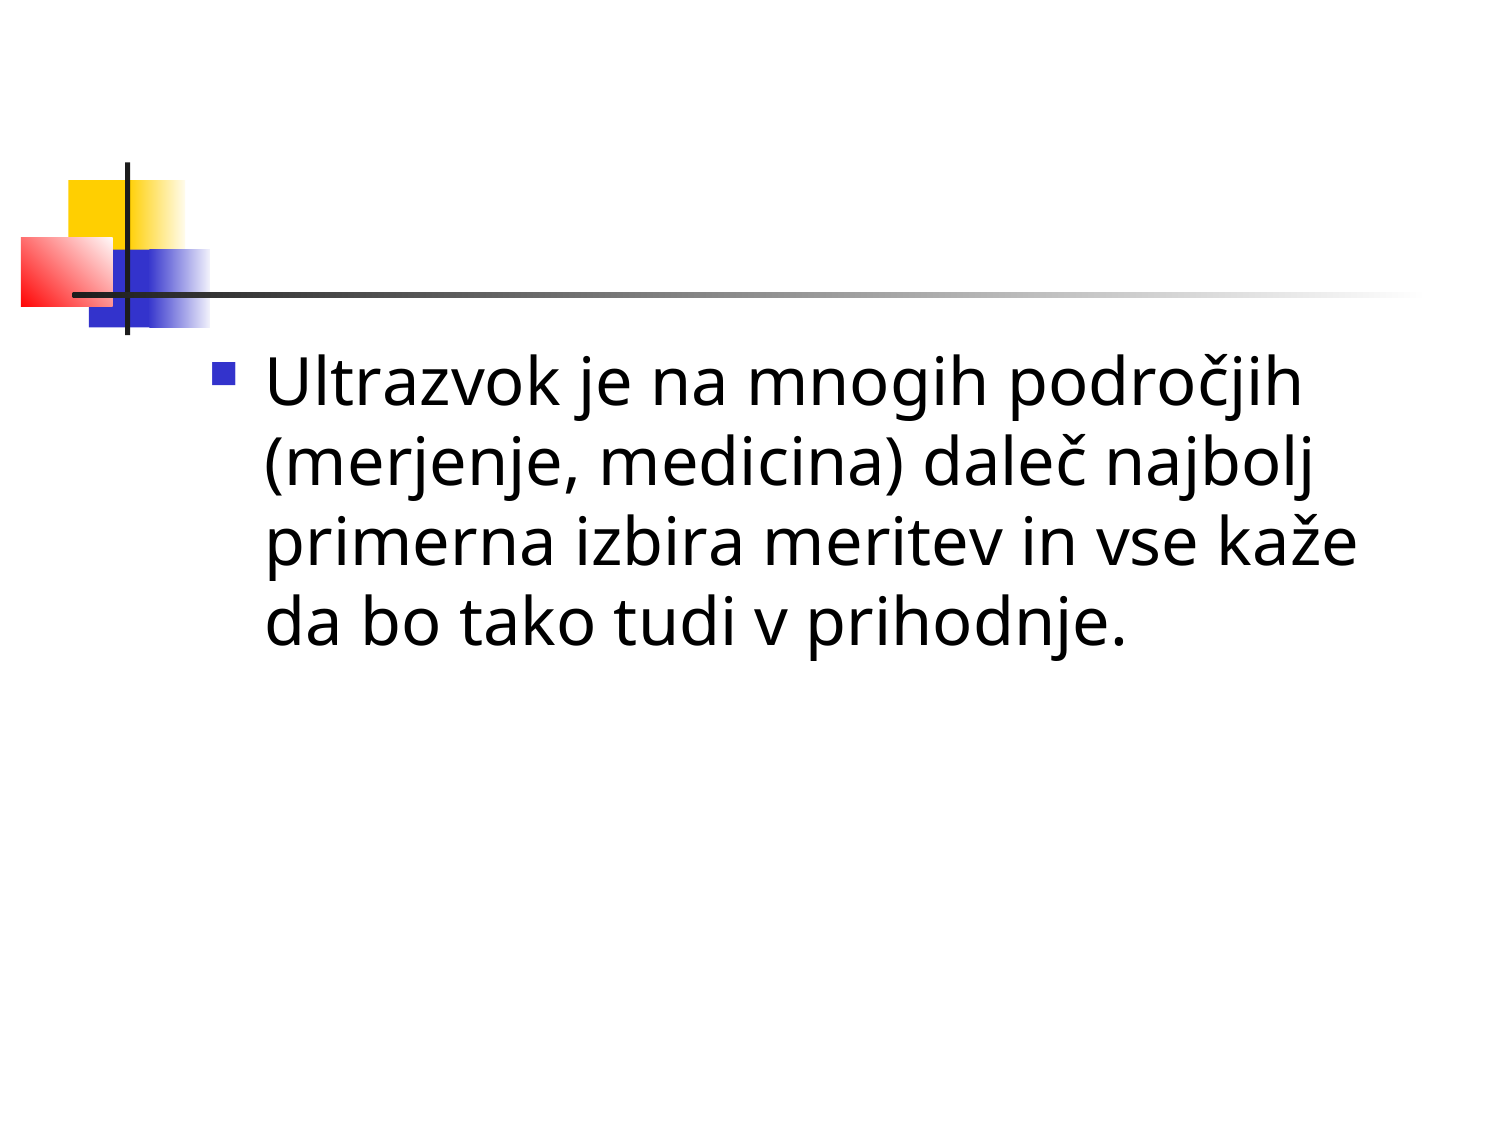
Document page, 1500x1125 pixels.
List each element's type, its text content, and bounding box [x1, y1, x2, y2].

list Ultrazvok je na mnogih področjih (merjenje, medicina) daleč najbolj primerna izbira meritev in vse kaže da bo tako tudi v prihodnje. [193, 331, 1469, 1007]
